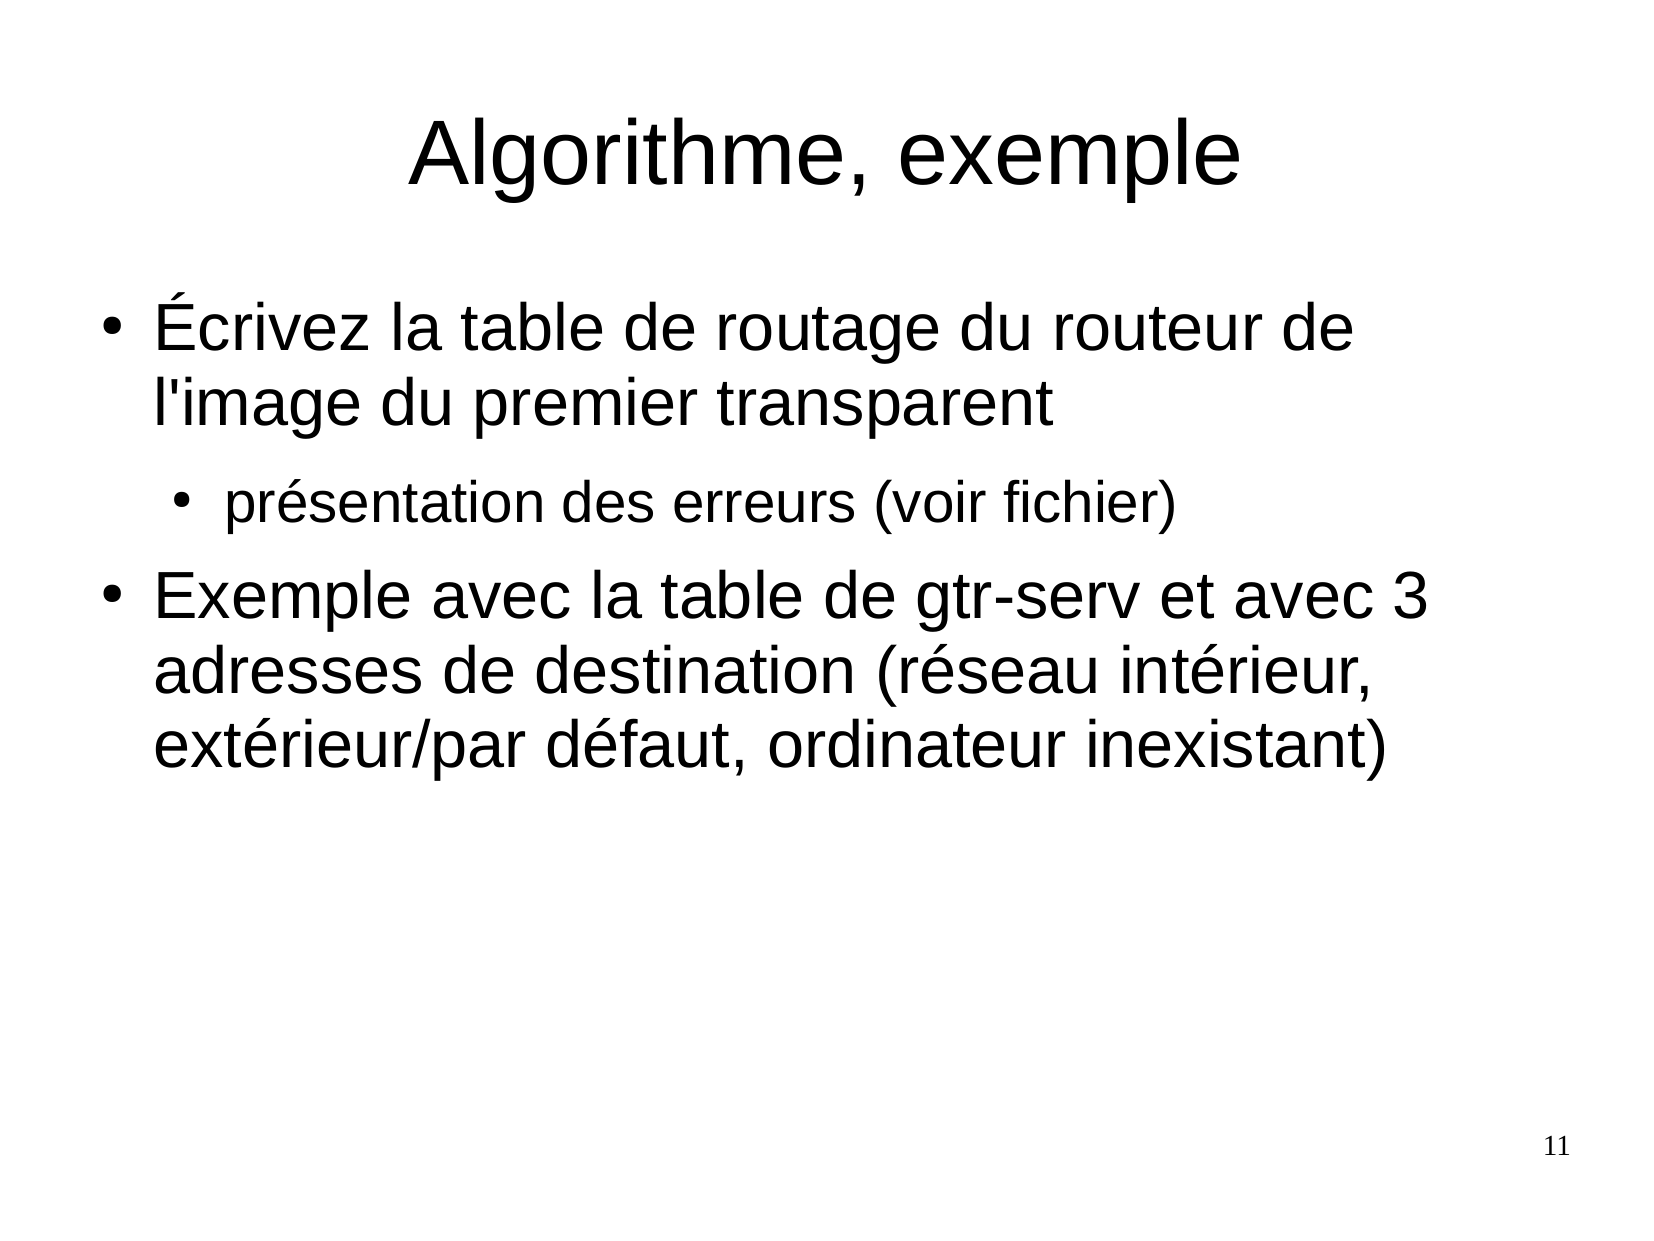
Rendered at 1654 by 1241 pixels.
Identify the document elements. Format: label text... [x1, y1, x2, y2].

title Algorithme, exemple [82, 49, 1571, 257]
list Écrivez la table de routage du routeur de l'image du premier transparent présentation des erreurs (voir fichier) Exemple avec la table de gtr-serv et avec 3 adresses de destination (réseau intérieur, extérieur/par défaut, ordinateur inexistant) [82, 290, 1571, 1109]
